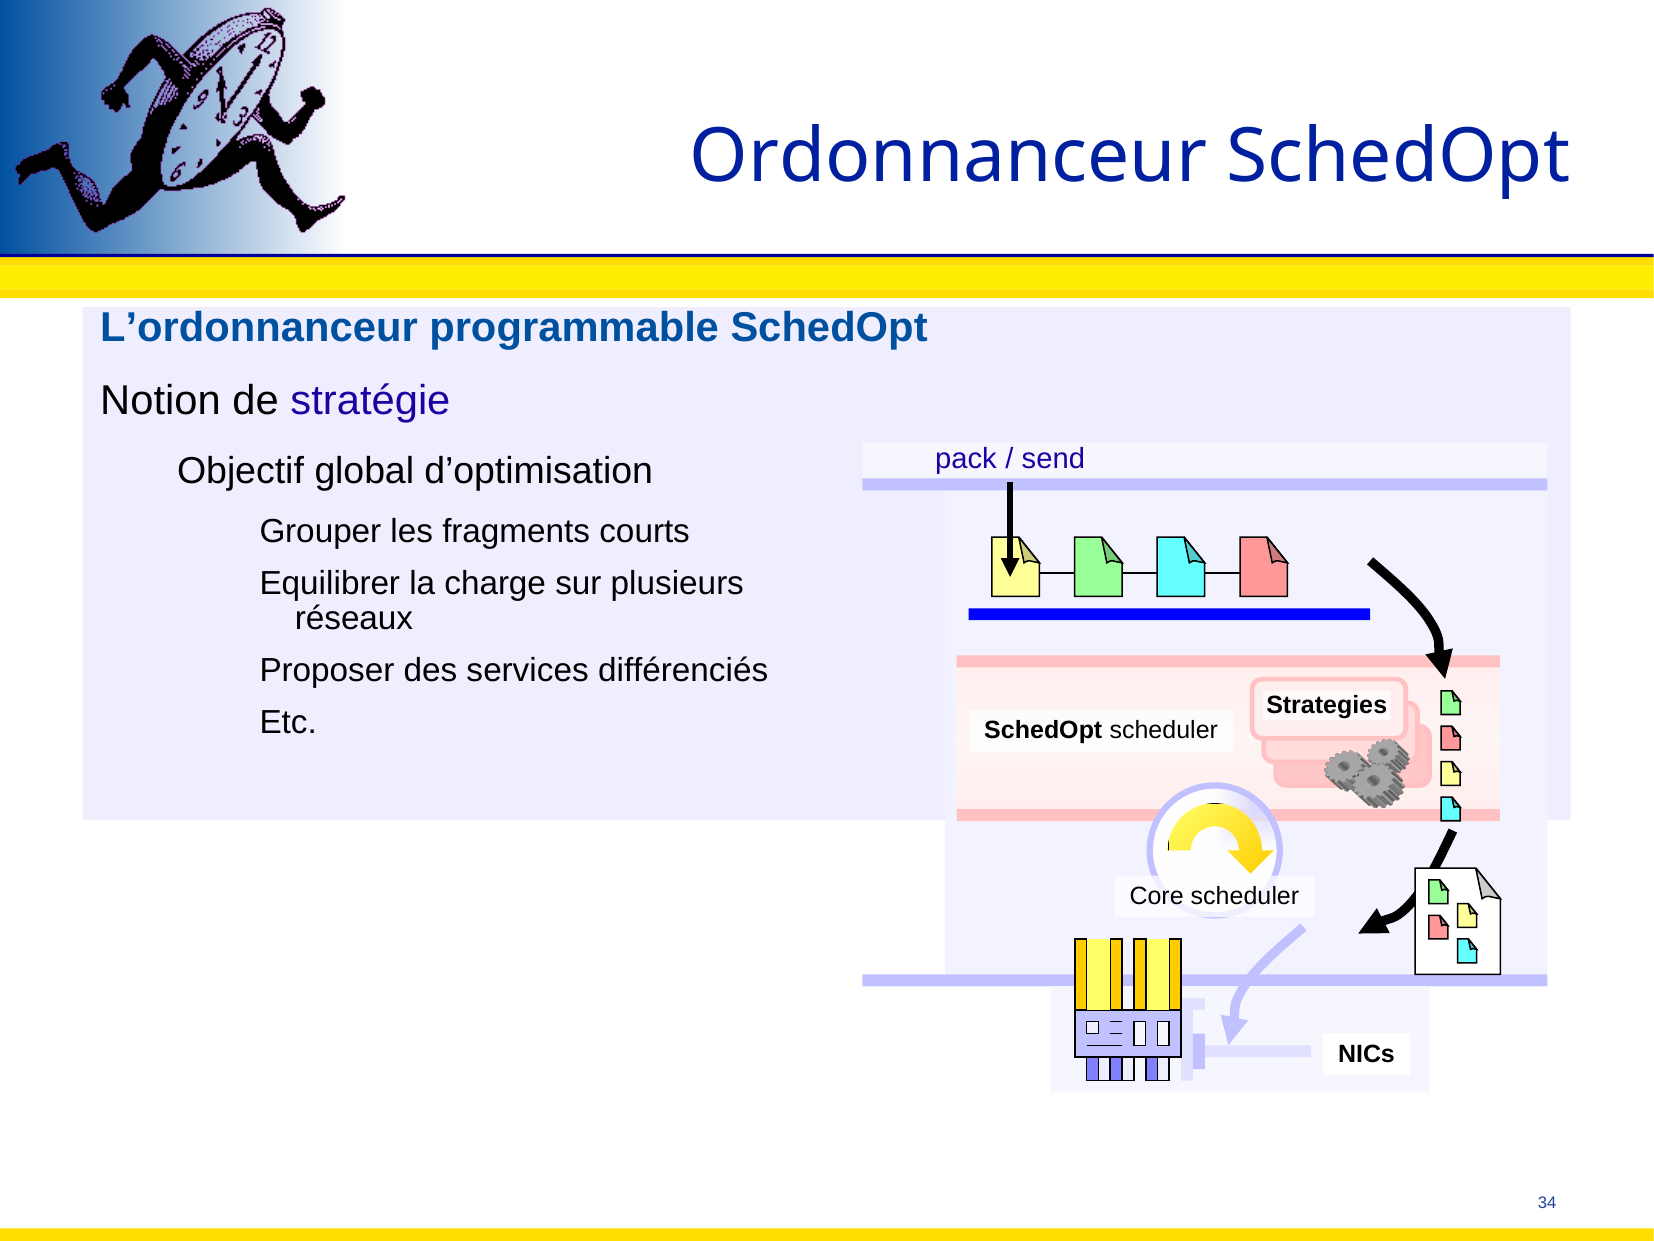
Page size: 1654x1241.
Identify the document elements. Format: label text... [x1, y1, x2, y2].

list L’ordonnanceur programmable SchedOpt Notion de stratégie Objectif global d’optimisation Grouper les fragments courts Equilibrer la charge sur plusieurs réseaux Proposer des services différenciés Etc. [82, 307, 1571, 820]
text_box [862, 442, 1548, 1093]
text_box SchedOpt scheduler [969, 710, 1234, 752]
text_box Strategies [1263, 690, 1391, 721]
text_box pack / send [932, 442, 1089, 478]
text_box Core scheduler [1114, 875, 1315, 918]
text_box NICs [1323, 1033, 1410, 1075]
title Ordonnanceur SchedOpt [372, 49, 1571, 257]
picture [14, 0, 353, 245]
